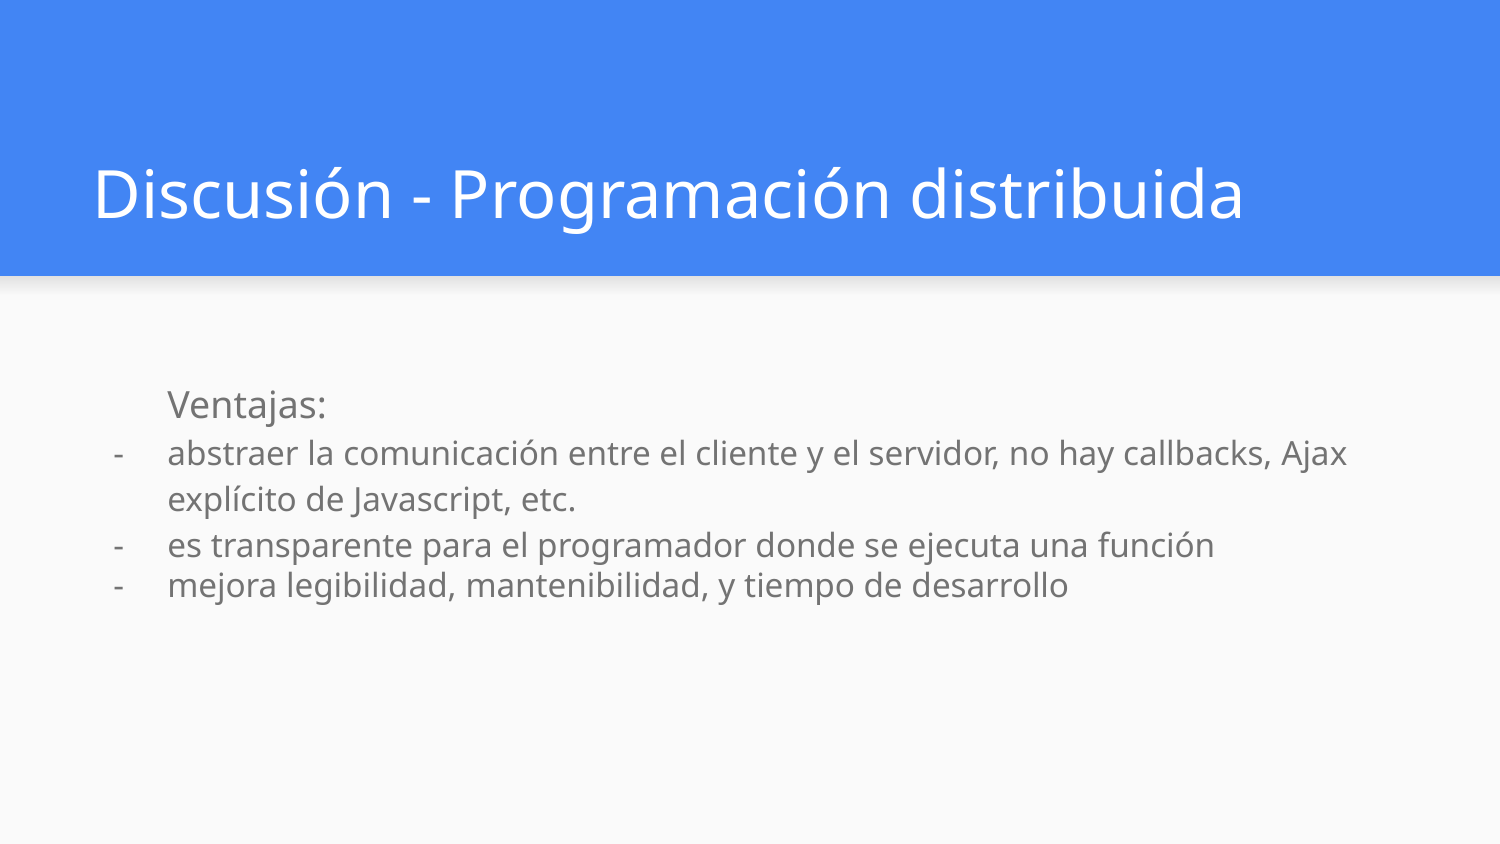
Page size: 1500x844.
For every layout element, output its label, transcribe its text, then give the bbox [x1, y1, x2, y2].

title Discusión - Programación distribuida [77, 121, 1427, 248]
list Ventajas: abstraer la comunicación entre el cliente y el servidor, no hay callbacks, Ajax explícito de Javascript, etc. es transparente para el programador donde se ejecuta una función mejora legibilidad, mantenibilidad, y tiempo de desarrollo [77, 314, 1427, 760]
